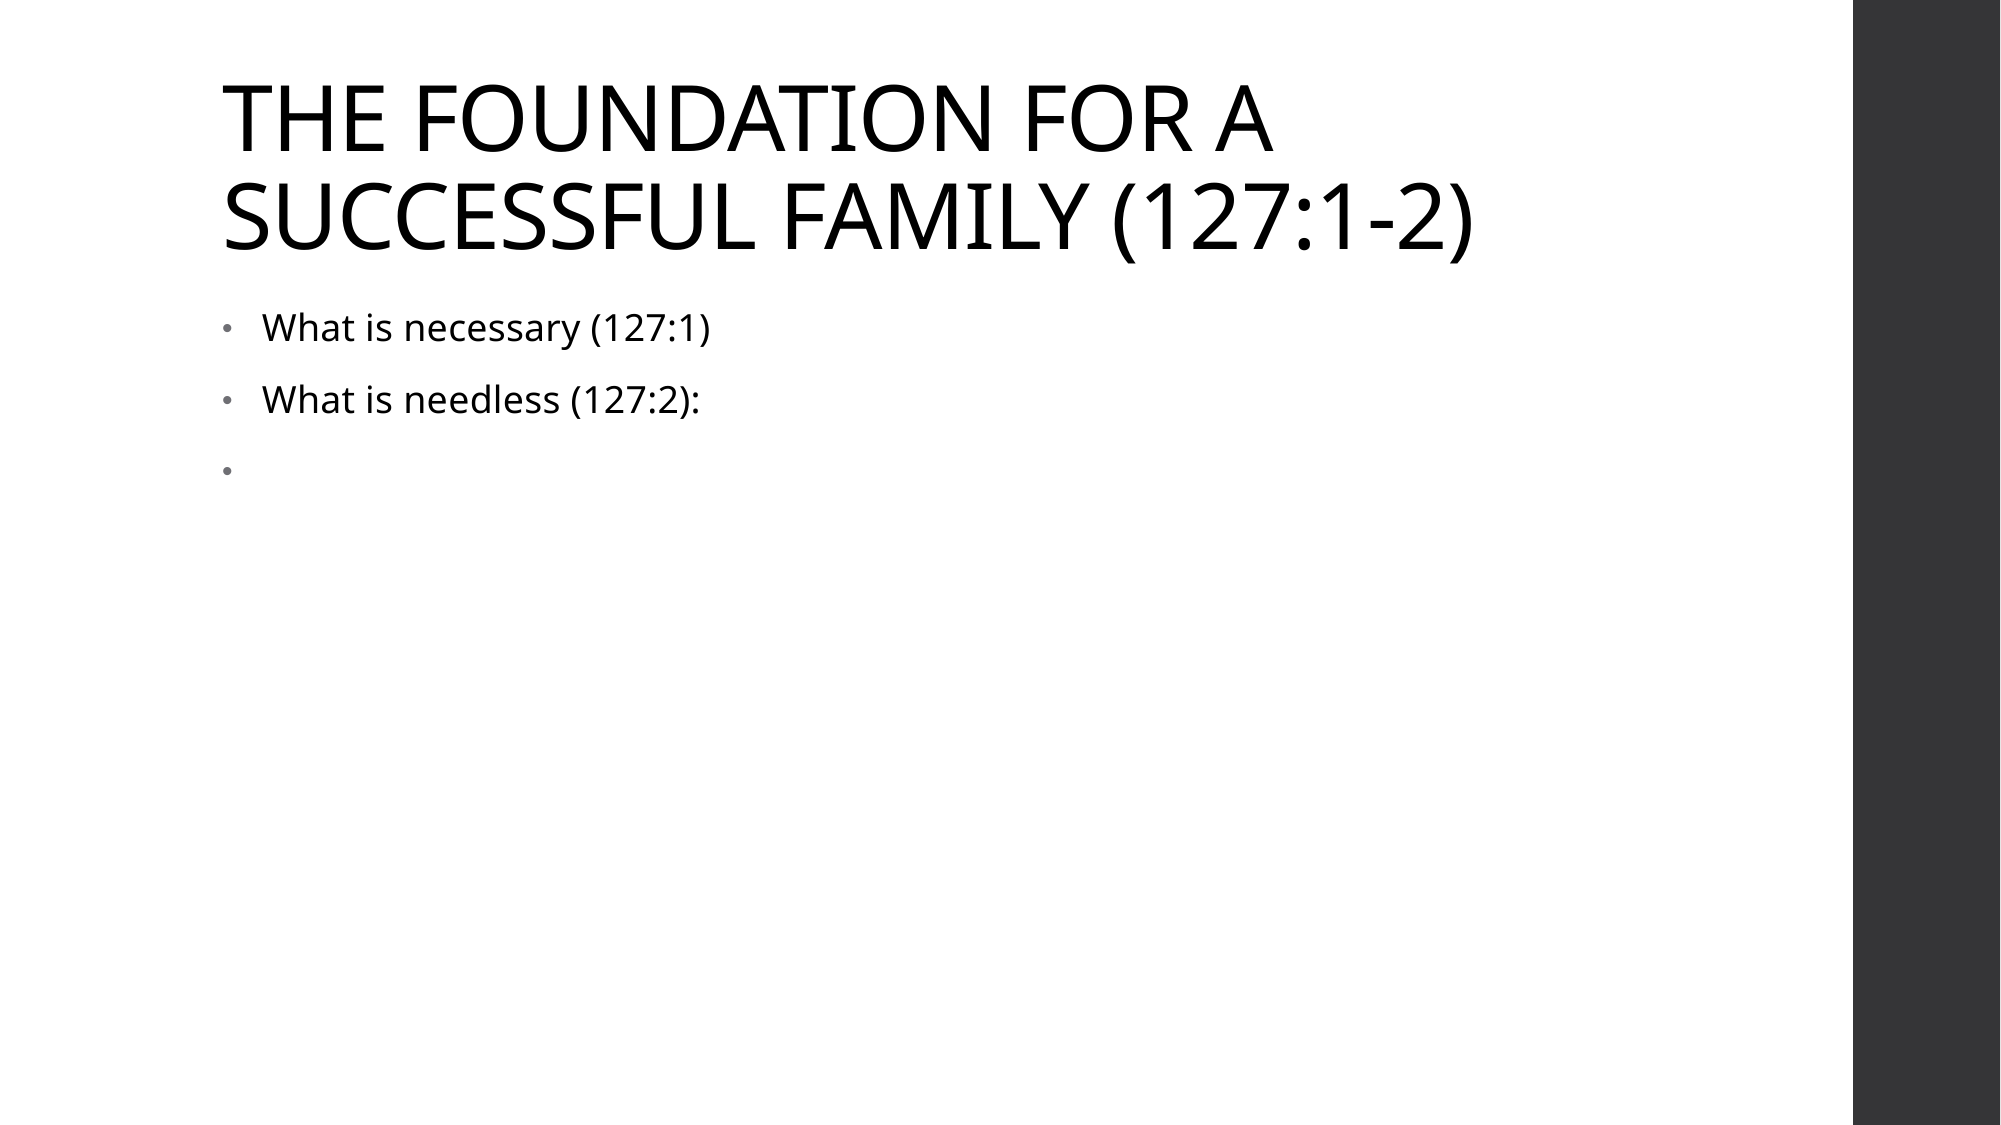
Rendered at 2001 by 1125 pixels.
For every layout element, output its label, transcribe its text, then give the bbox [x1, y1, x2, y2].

title THE FOUNDATION FOR A SUCCESSFUL FAMILY (127:1-2) [206, 60, 1797, 278]
list What is necessary (127:1) What is needless (127:2): [206, 299, 1617, 1014]
